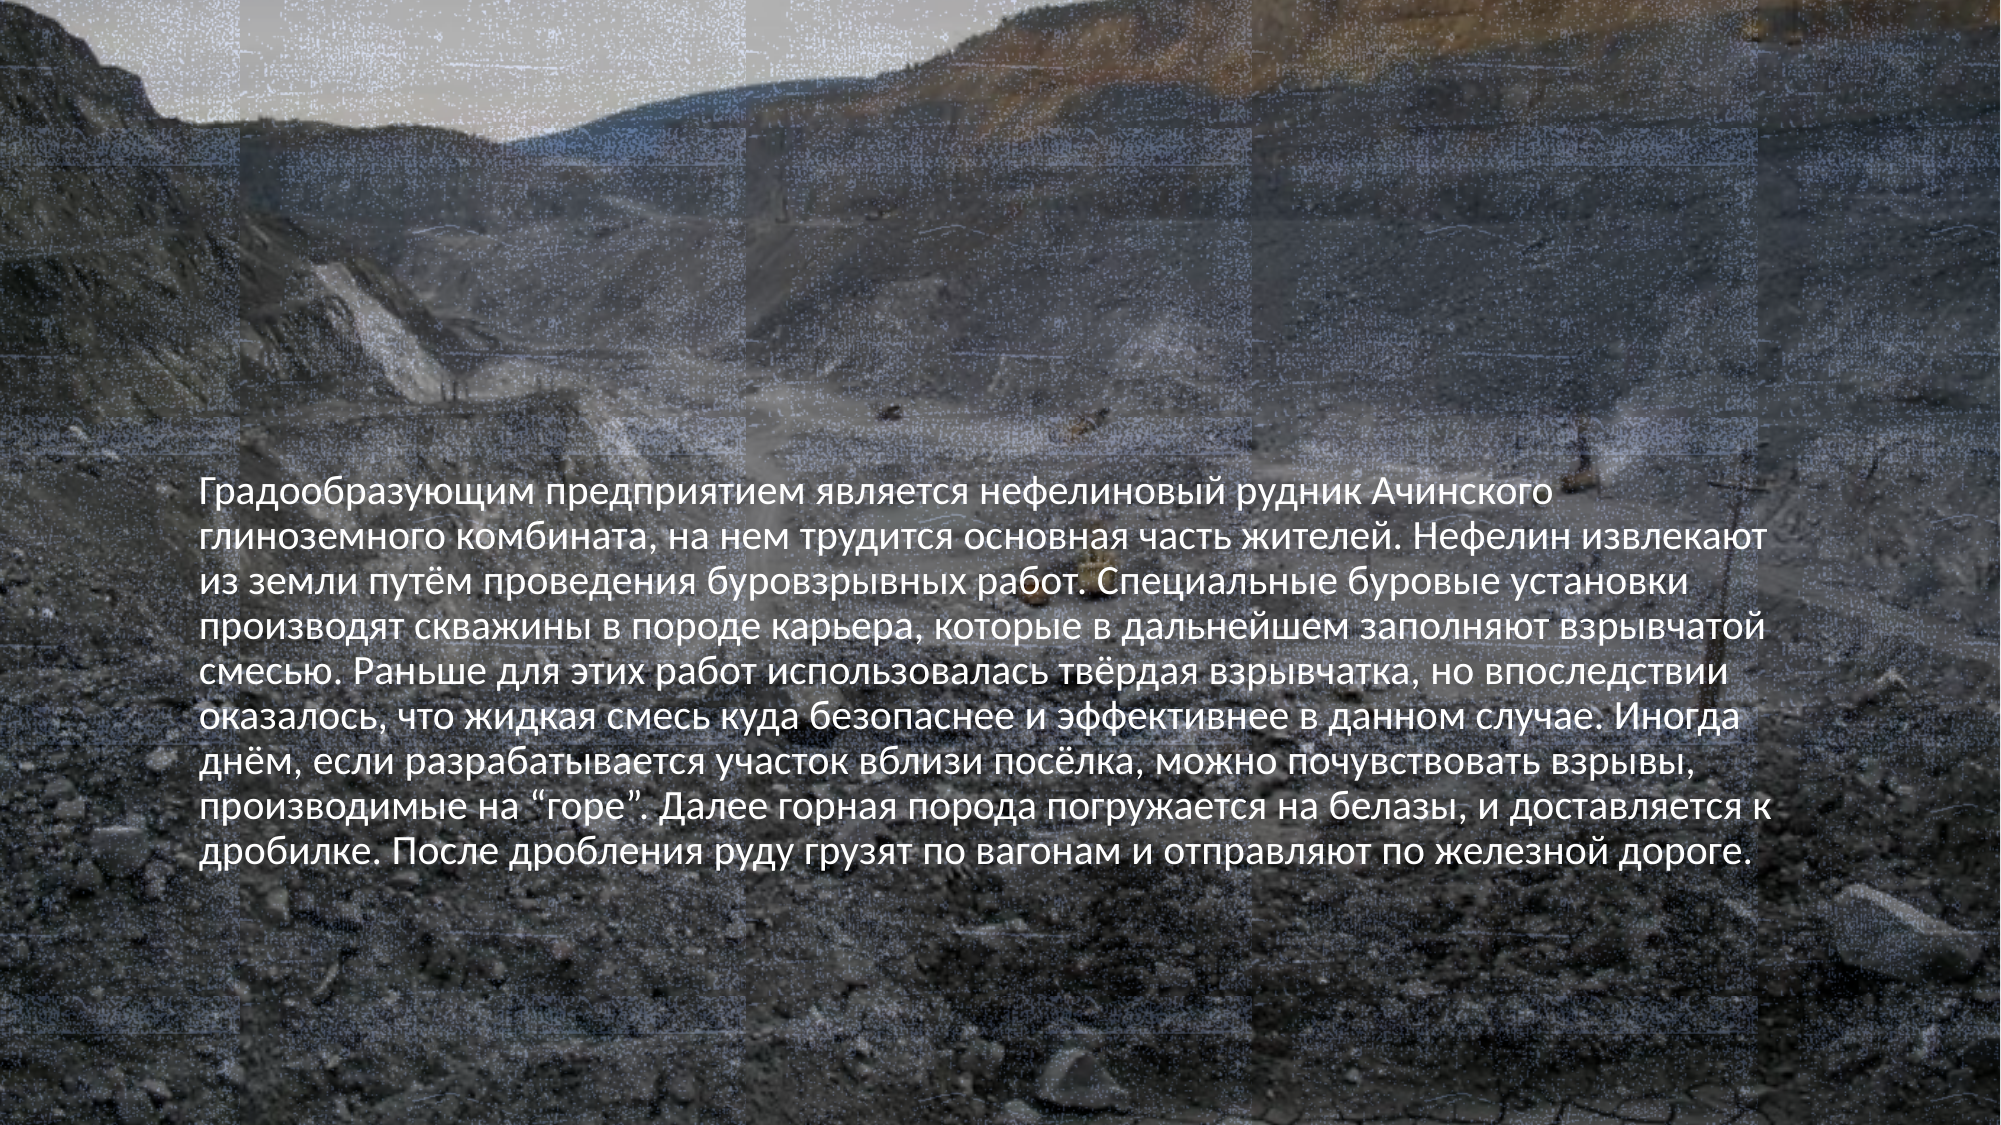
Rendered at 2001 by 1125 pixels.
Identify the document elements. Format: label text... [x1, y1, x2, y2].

text_box [0, 0, 2000, 1125]
text_box Градообразующим предприятием является нефелиновый рудник Ачинского глиноземного комбината, на нем трудится основная часть жителей. Нефелин извлекают из земли путём проведения буровзрывных работ. Специальные буровые установки производят скважины в породе карьера, которые в дальнейшем заполняют взрывчатой смесью. Раньше для этих работ использовалась твёрдая взрывчатка, но впоследствии оказалось, что жидкая смесь куда безопаснее и эффективнее в данном случае. Иногда днём, если разрабатывается участок вблизи посёлка, можно почувствовать взрывы, производимые на “горе”. Далее горная порода погружается на белазы, и доставляется к дробилке. После дробления руду грузят по вагонам и отправляют по железной дороге. [183, 460, 1817, 992]
